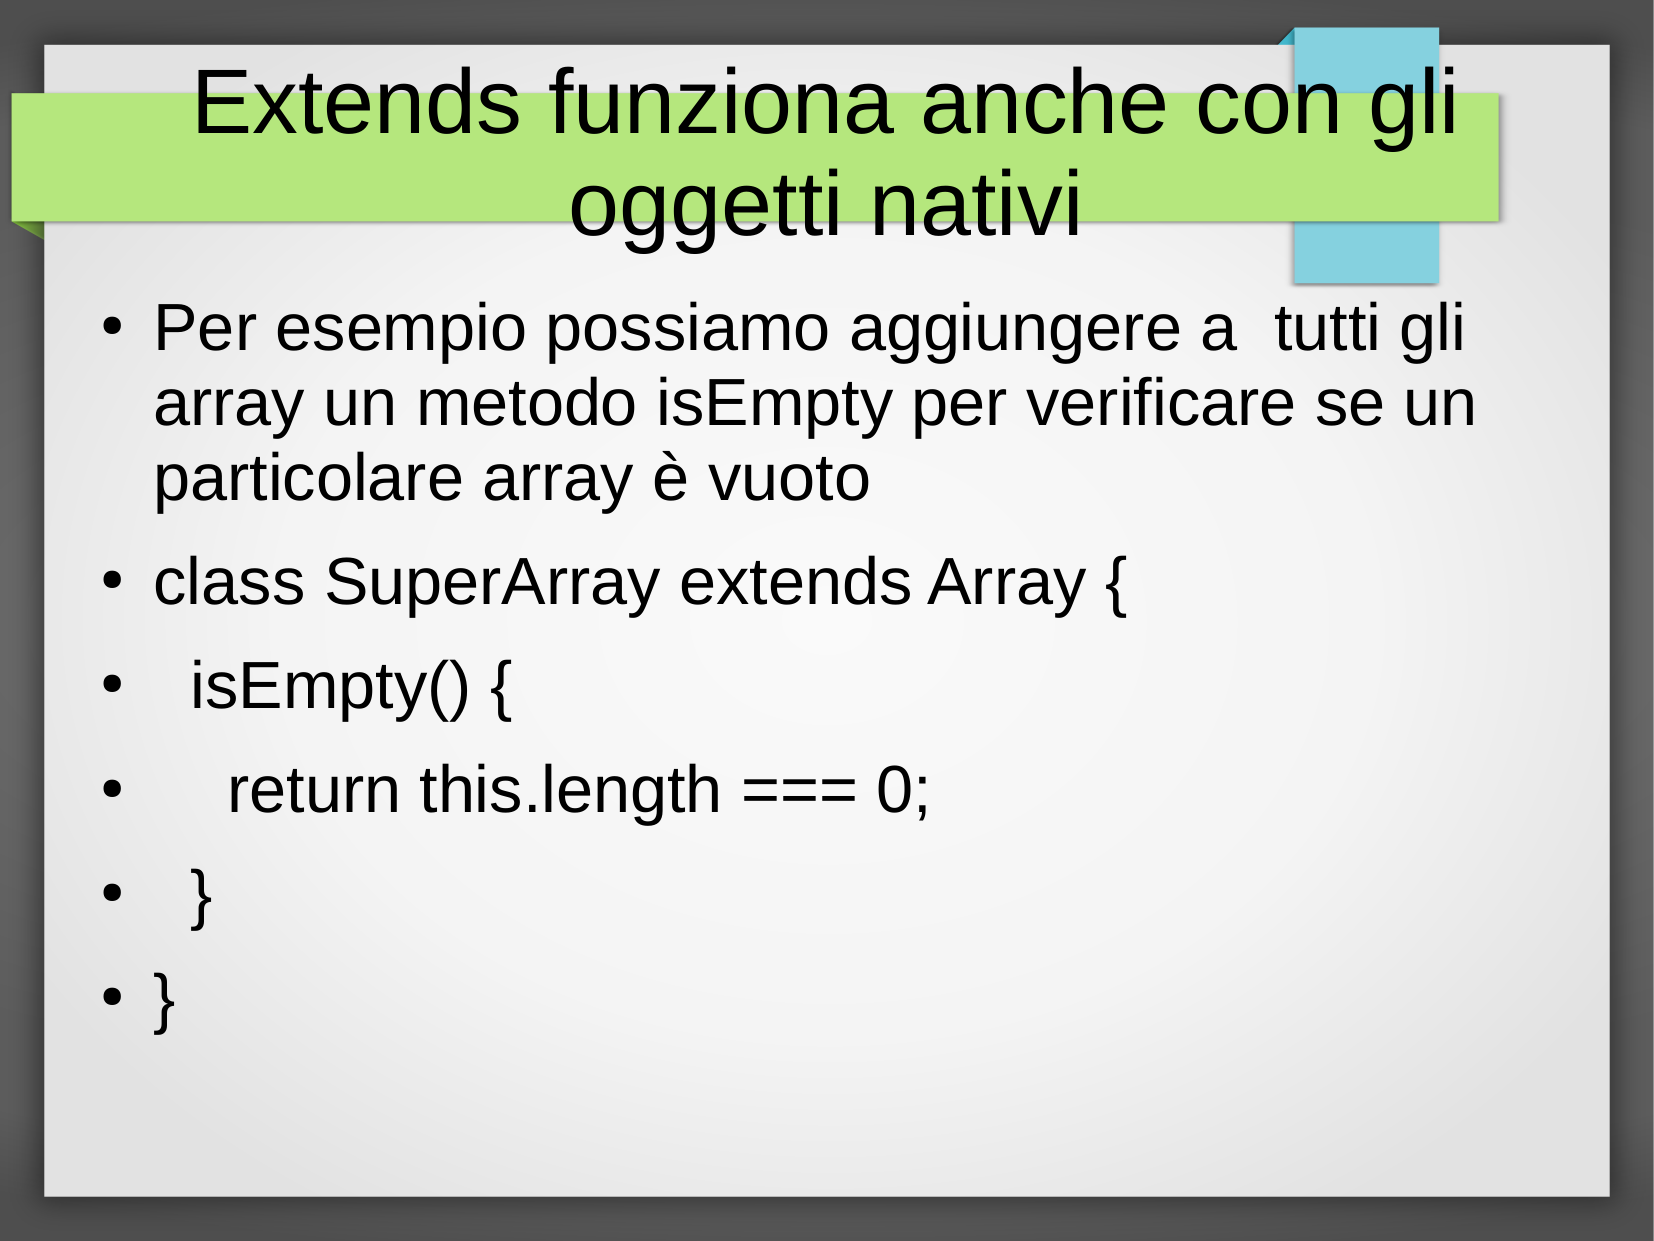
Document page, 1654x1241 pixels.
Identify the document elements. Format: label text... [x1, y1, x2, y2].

list Per esempio possiamo aggiungere a tutti gli array un metodo isEmpty per verificare se un particolare array è vuoto class SuperArray extends Array { isEmpty() { return this.length === 0; } } [82, 290, 1571, 1146]
picture [0, 0, 1654, 1241]
title Extends funziona anche con gli oggetti nativi [82, 49, 1571, 257]
